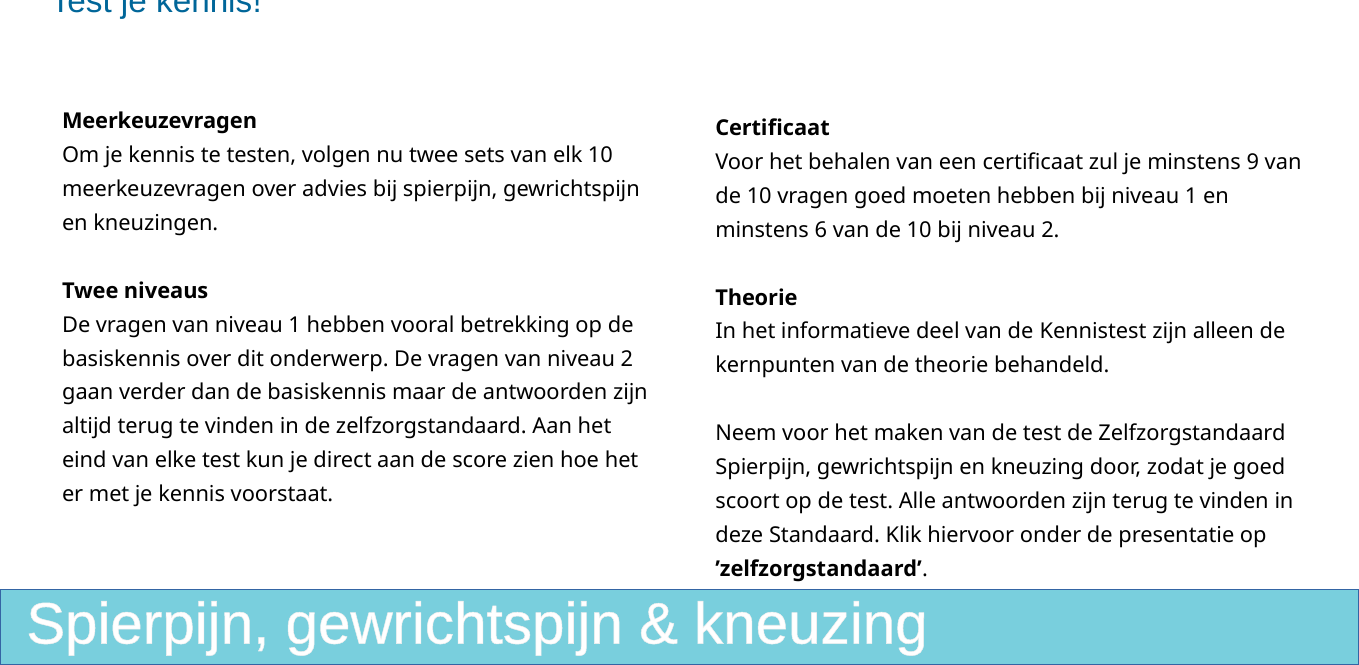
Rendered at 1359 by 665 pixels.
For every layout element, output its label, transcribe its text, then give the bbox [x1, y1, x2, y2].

title Test je kennis! [50, 0, 1273, 56]
text_box Meerkeuzevragen Om je kennis te testen, volgen nu twee sets van elk 10 meerkeuzevragen over advies bij spierpijn, gewrichtspijn en kneuzingen. Twee niveaus De vragen van niveau 1 hebben vooral betrekking op de basiskennis over dit onderwerp. De vragen van niveau 2 gaan verder dan de basiskennis maar de antwoorden zijn altijd terug te vinden in de zelfzorgstandaard. Aan het eind van elke test kun je direct aan de score zien hoe het er met je kennis voorstaat. [47, 93, 673, 589]
text_box Certificaat Voor het behalen van een certificaat zul je minstens 9 van de 10 vragen goed moeten hebben bij niveau 1 en minstens 6 van de 10 bij niveau 2. Theorie In het informatieve deel van de Kennistest zijn alleen de kernpunten van de theorie behandeld. Neem voor het maken van de test de Zelfzorgstandaard Spierpijn, gewrichtspijn en kneuzing door, zodat je goed scoort op de test. Alle antwoorden zijn terug te vinden in deze Standaard. Klik hiervoor onder de presentatie op ’zelfzorgstandaard’. Klik op ‘vragen’ om naar de vragen van niveau 1 te gaan. Doe daarna ook niveau 2. [700, 100, 1341, 589]
title Spierpijn, gewrichtspijn & kneuzing [26, 590, 1229, 665]
text_box [0, 589, 1359, 665]
